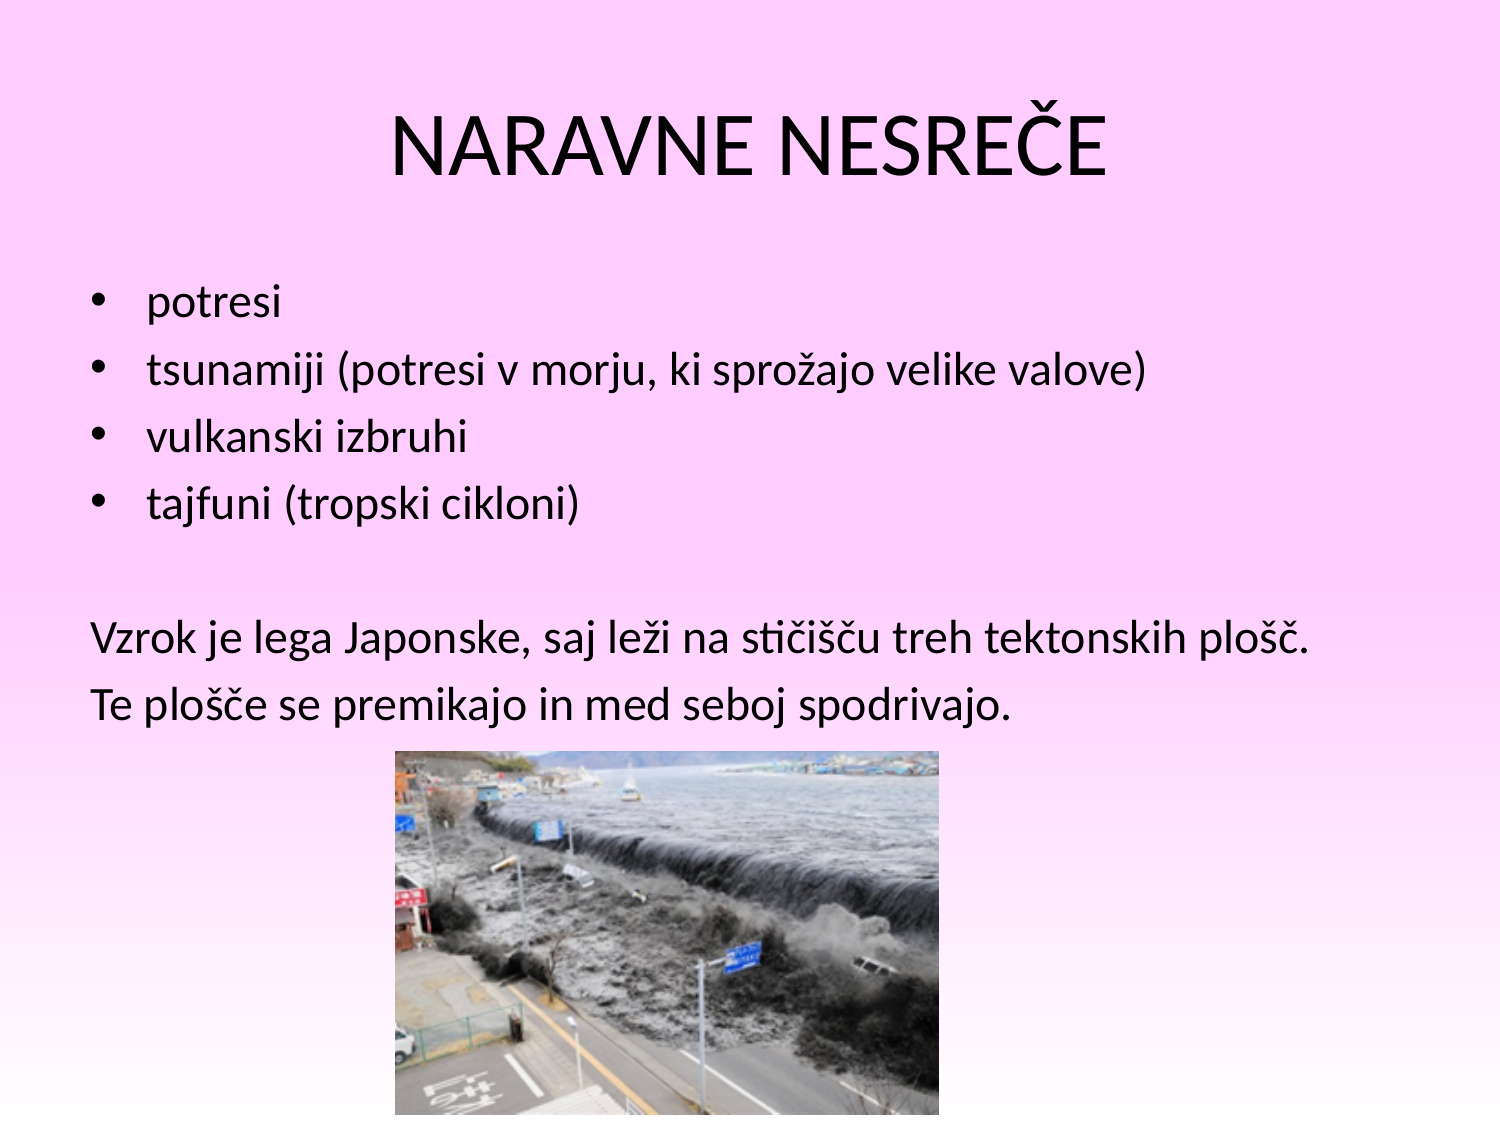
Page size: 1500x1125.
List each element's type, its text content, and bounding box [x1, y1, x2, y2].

list potresi tsunamiji (potresi v morju, ki sprožajo velike valove) vulkanski izbruhi tajfuni (tropski cikloni) Vzrok je lega Japonske, saj leži na stičišču treh tektonskih plošč. Te plošče se premikajo in med seboj spodrivajo. [75, 262, 1425, 1005]
picture [395, 751, 939, 1115]
title NARAVNE NESREČE [75, 45, 1425, 233]
